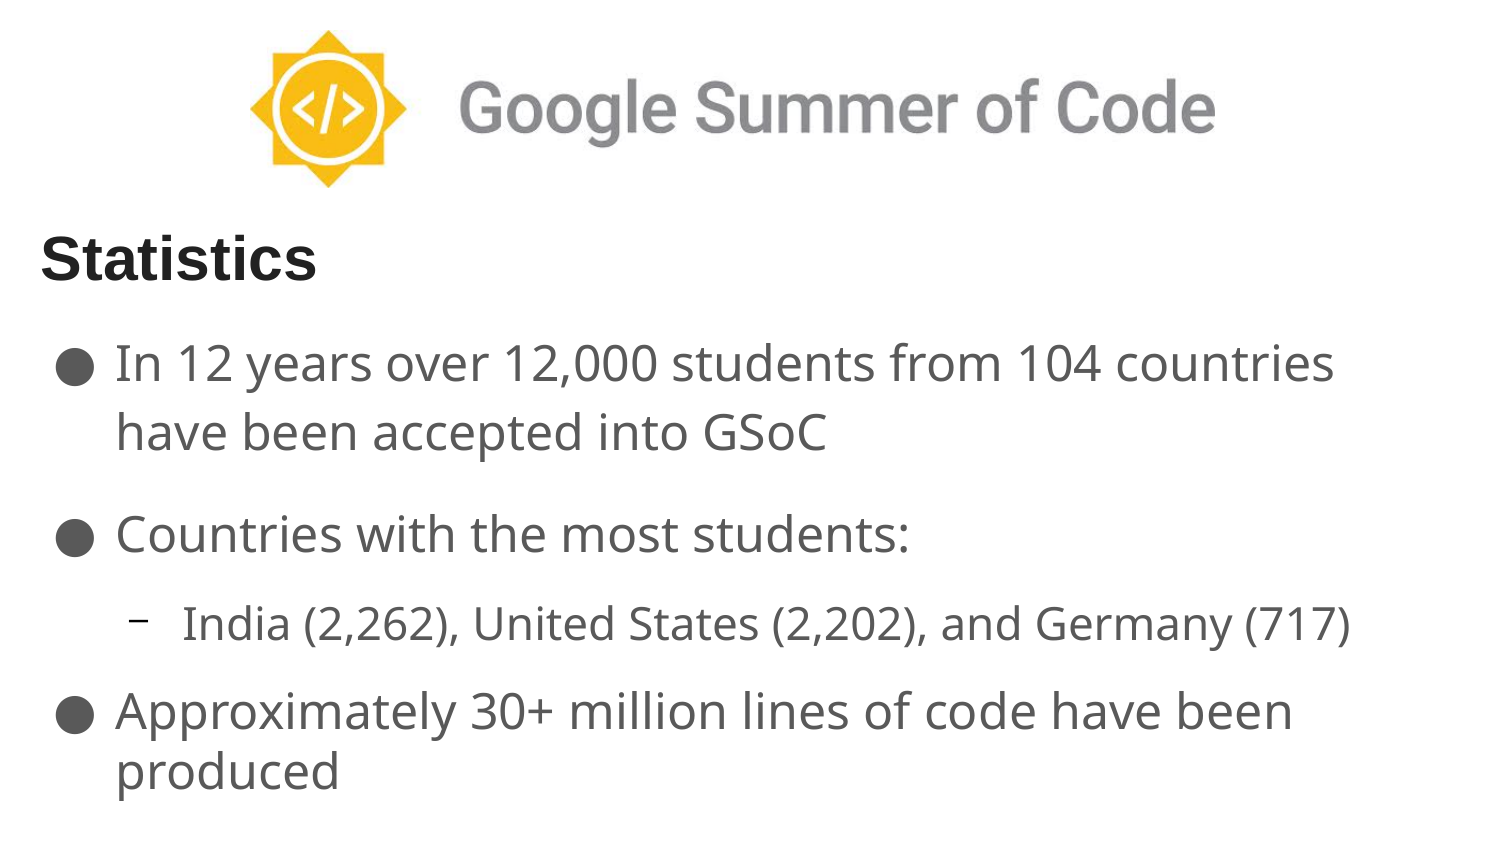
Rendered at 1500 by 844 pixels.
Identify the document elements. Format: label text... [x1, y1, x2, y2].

picture [250, 30, 1232, 188]
list Statistics In 12 years over 12,000 students from 104 countries have been accepted into GSoC Countries with the most students: India (2,262), United States (2,202), and Germany (717) Approximately 30+ million lines of code have been produced [25, 202, 1467, 756]
